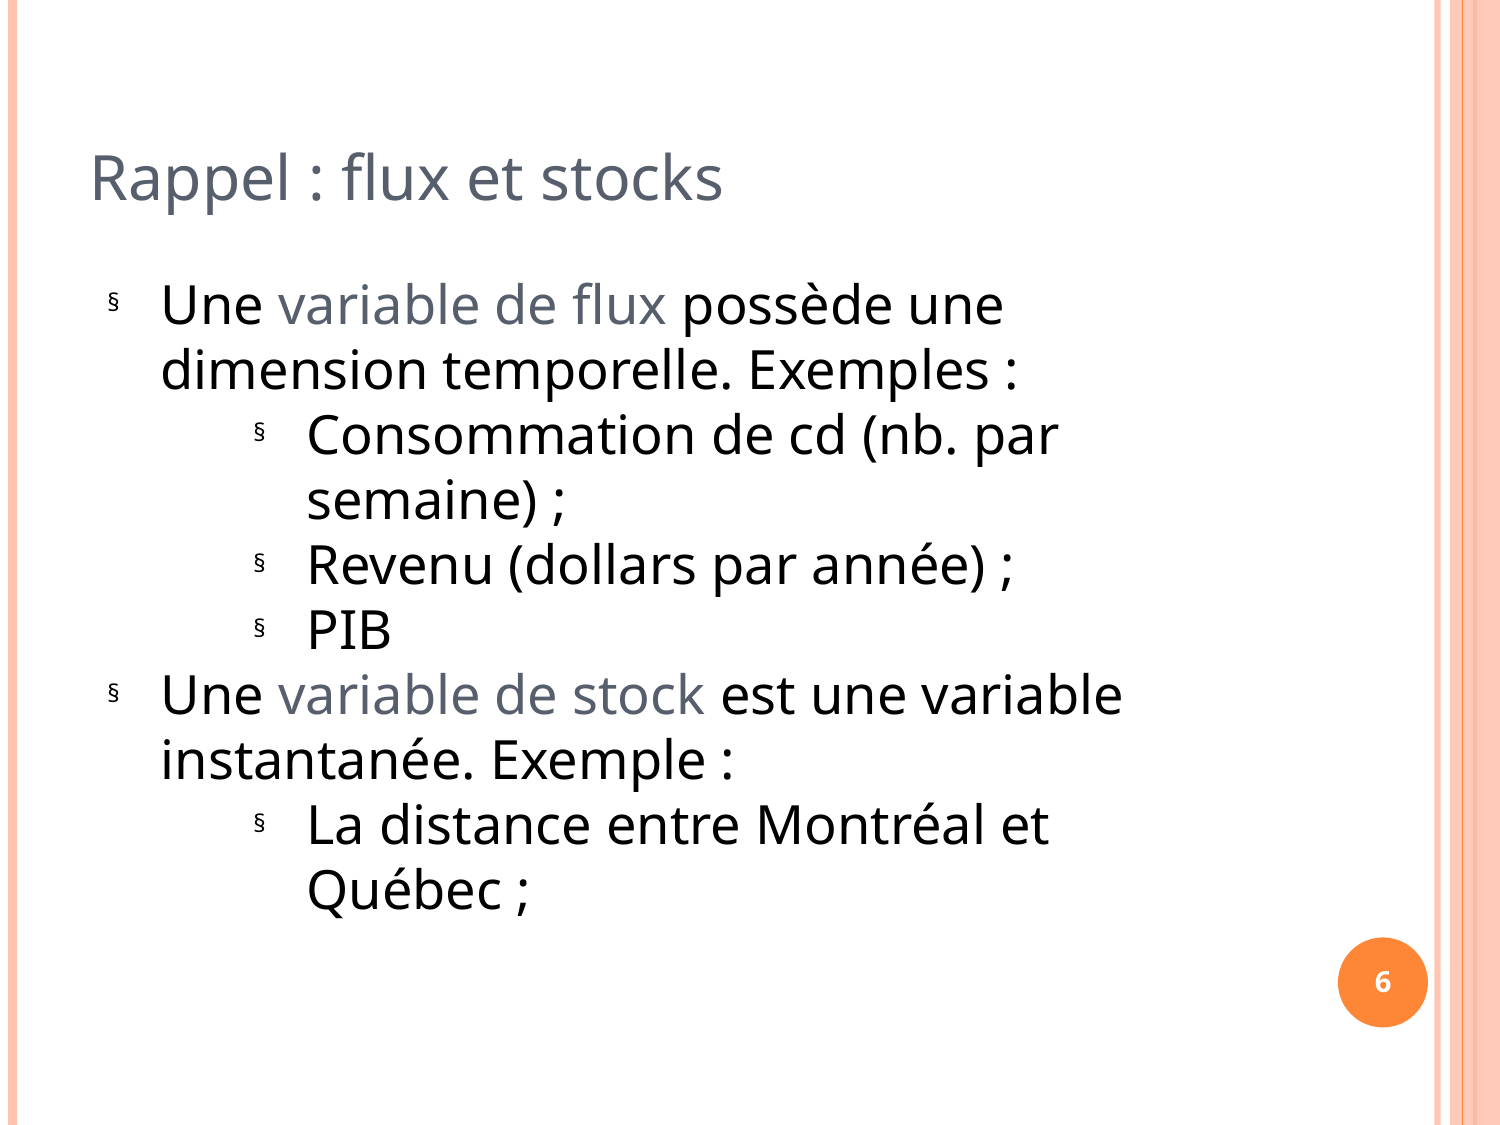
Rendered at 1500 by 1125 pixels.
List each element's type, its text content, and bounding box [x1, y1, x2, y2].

title Rappel : flux et stocks [75, 45, 1300, 220]
slide_number <numéro> [1333, 940, 1434, 1027]
list Une variable de flux possède une dimension temporelle. Exemples : Consommation de cd (nb. par semaine) ; Revenu (dollars par année) ; PIB Une variable de stock est une variable instantanée. Exemple : La distance entre Montréal et Québec ; [75, 262, 1300, 1062]
